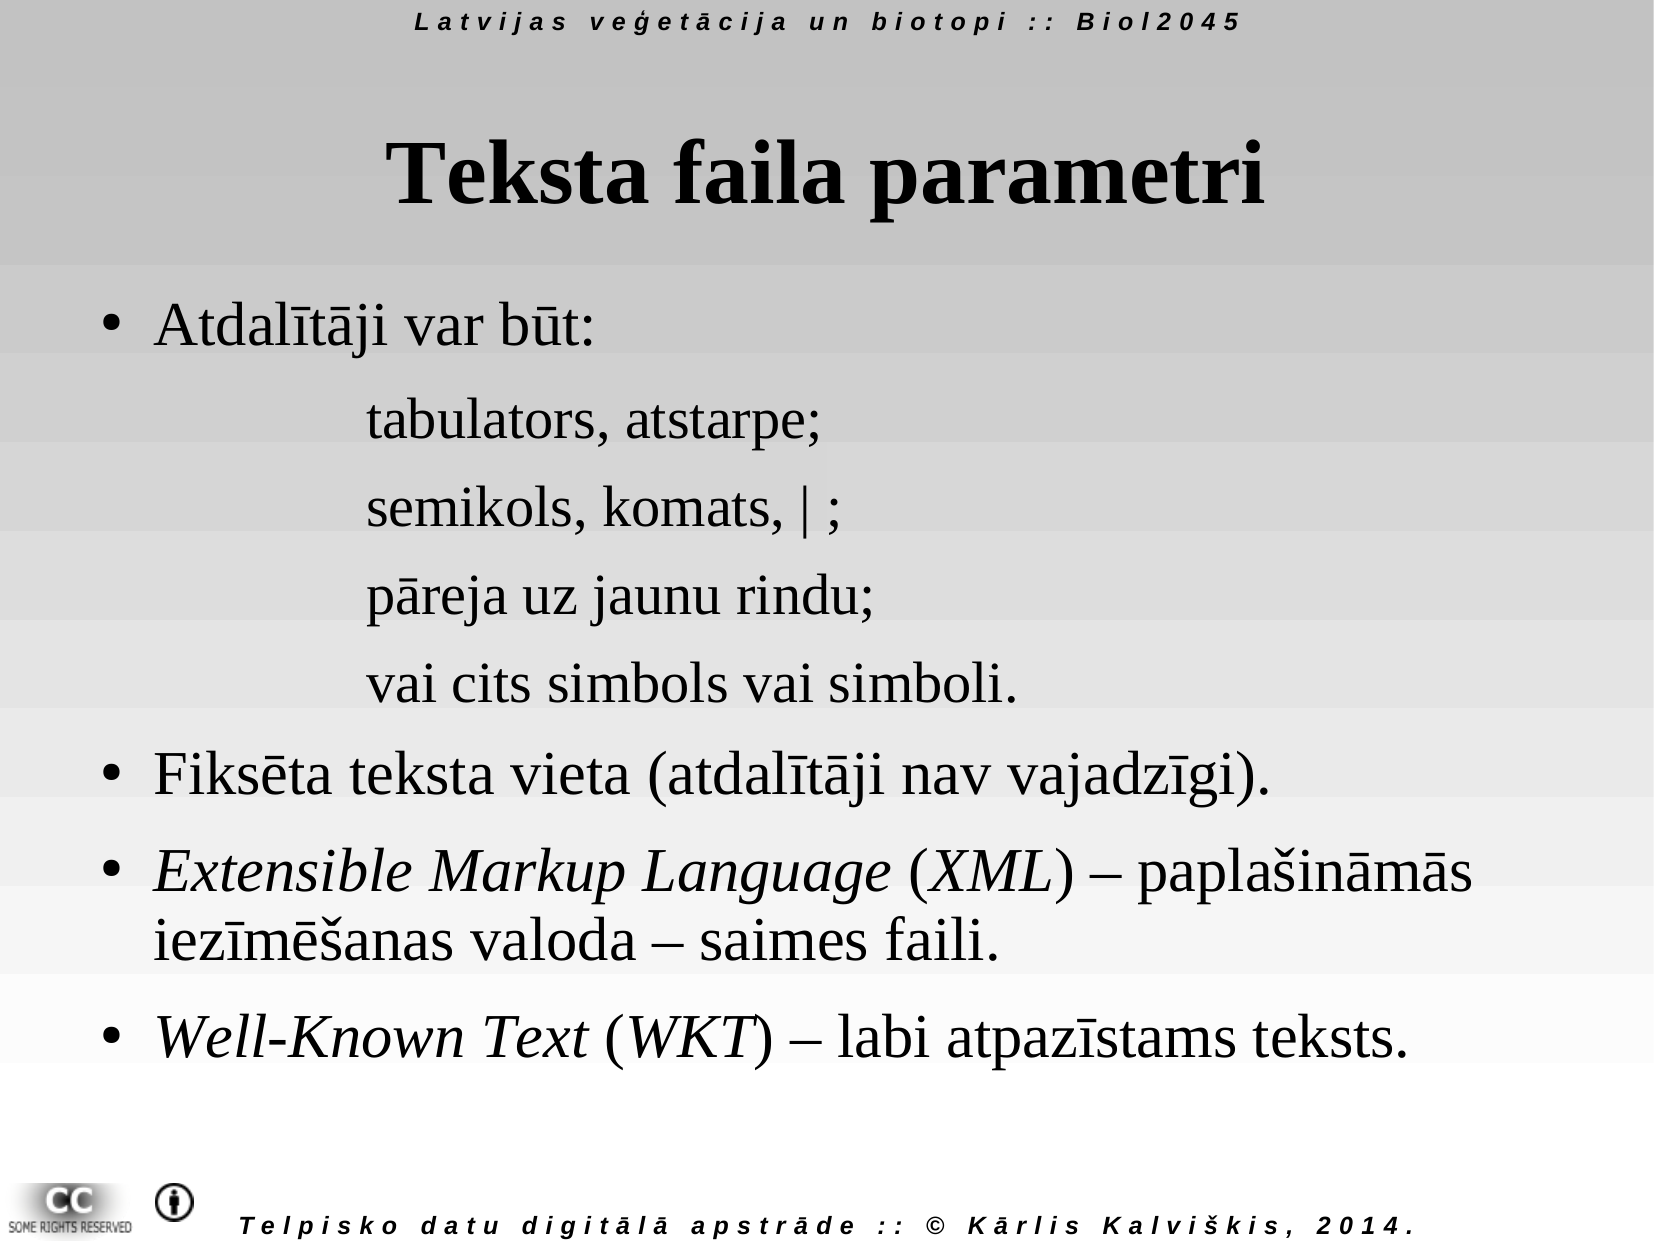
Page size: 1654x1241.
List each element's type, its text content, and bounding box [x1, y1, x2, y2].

list Atdalītāji var būt: tabulators, atstarpe; semikols, komats, | ; pāreja uz jaunu rindu; vai cits simbols vai simboli. Fiksēta teksta vieta (atdalītāji nav vajadzīgi). Extensible Markup Language (XML) – paplašināmās iezīmēšanas valoda – saimes faili. Well-Known Text (WKT) – labi atpazīstams teksts. [82, 289, 1571, 1098]
title Teksta faila parametri [29, 49, 1625, 296]
picture [0, 0, 1654, 1241]
